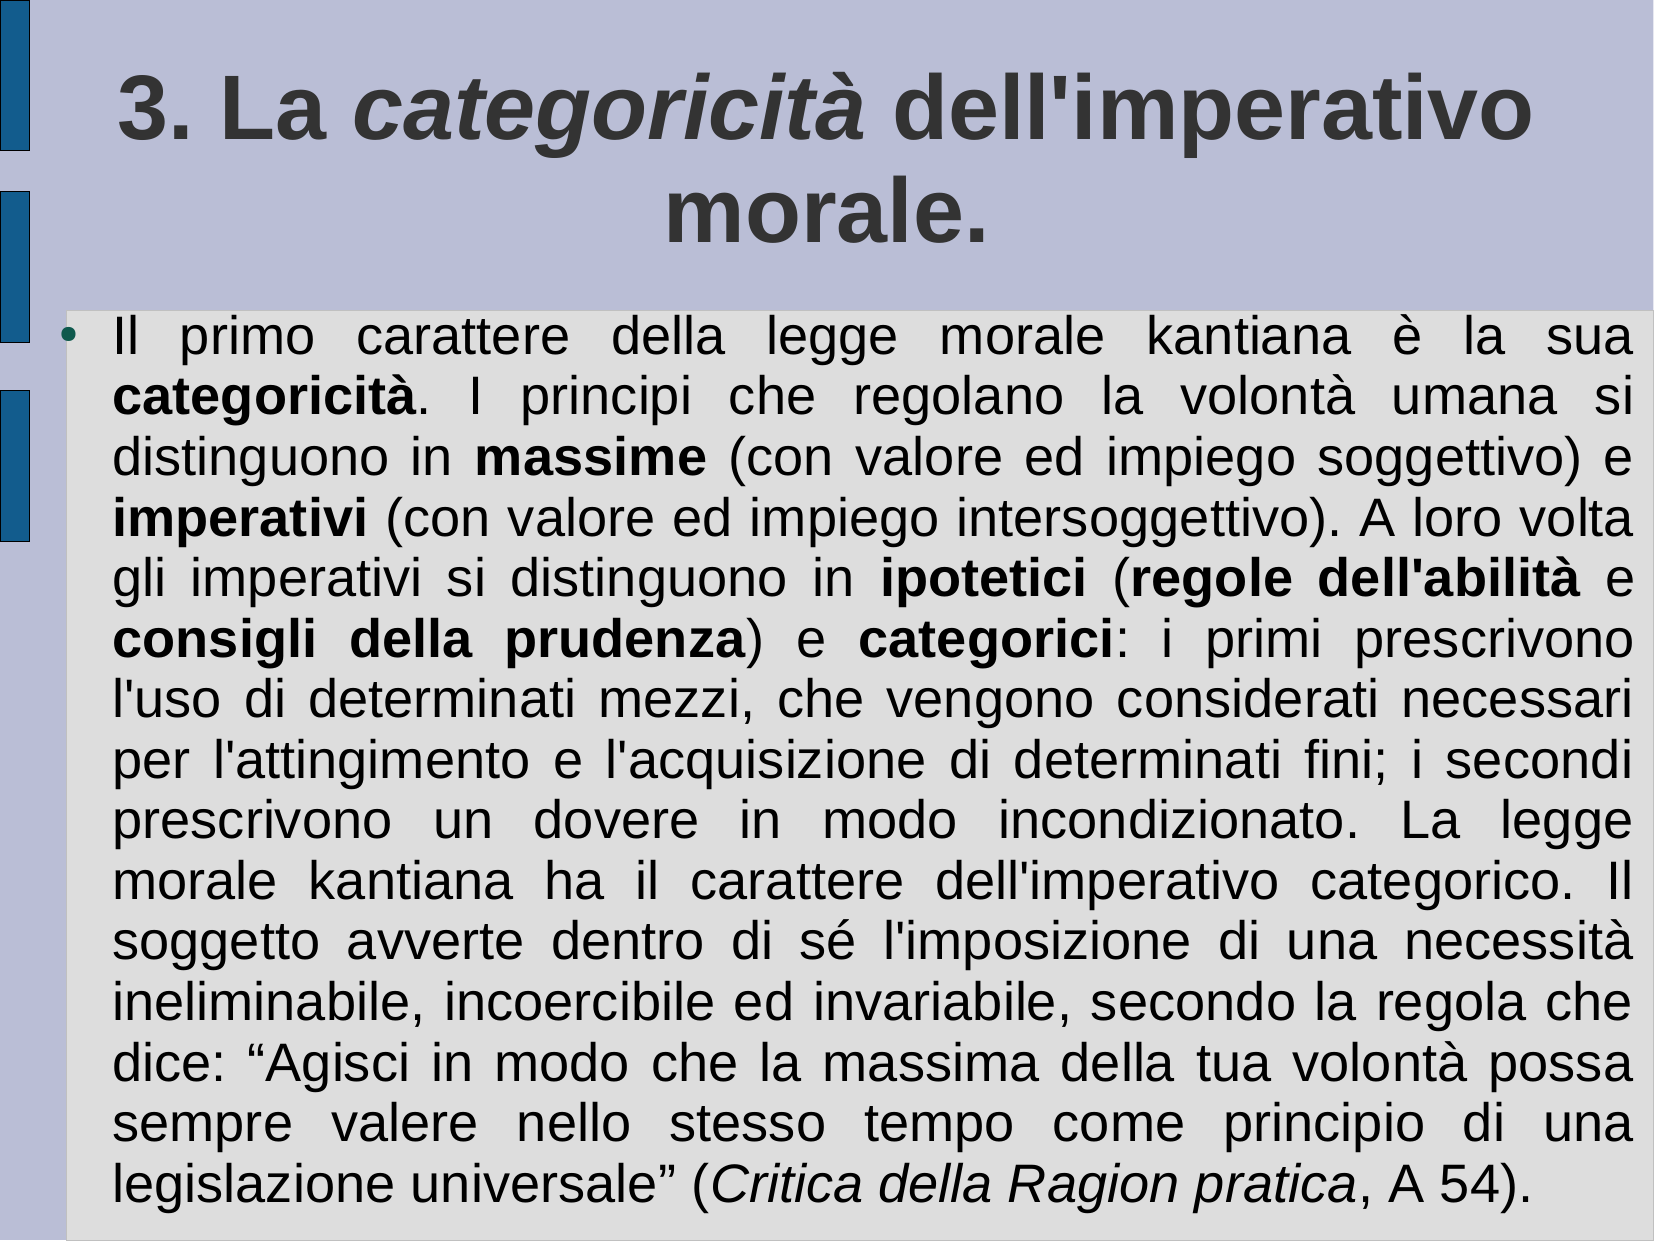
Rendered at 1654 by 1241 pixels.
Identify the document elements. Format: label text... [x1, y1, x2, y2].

title 3. La categoricità dell'imperativo morale. [29, 55, 1625, 263]
list Il primo carattere della legge morale kantiana è la sua categoricità. I principi che regolano la volontà umana si distinguono in massime (con valore ed impiego soggettivo) e imperativi (con valore ed impiego intersoggettivo). A loro volta gli imperativi si distinguono in ipotetici (regole dell'abilità e consigli della prudenza) e categorici: i primi prescrivono l'uso di determinati mezzi, che vengono considerati necessari per l'attingimento e l'acquisizione di determinati fini; i secondi prescrivono un dovere in modo incondizionato. La legge morale kantiana ha il carattere dell'imperativo categorico. Il soggetto avverte dentro di sé l'imposizione di una necessità ineliminabile, incoercibile ed invariabile, secondo la regola che dice: “Agisci in modo che la massima della tua volontà possa sempre valere nello stesso tempo come principio di una legislazione universale” (Critica della Ragion pratica, A 54). [41, 305, 1636, 1229]
